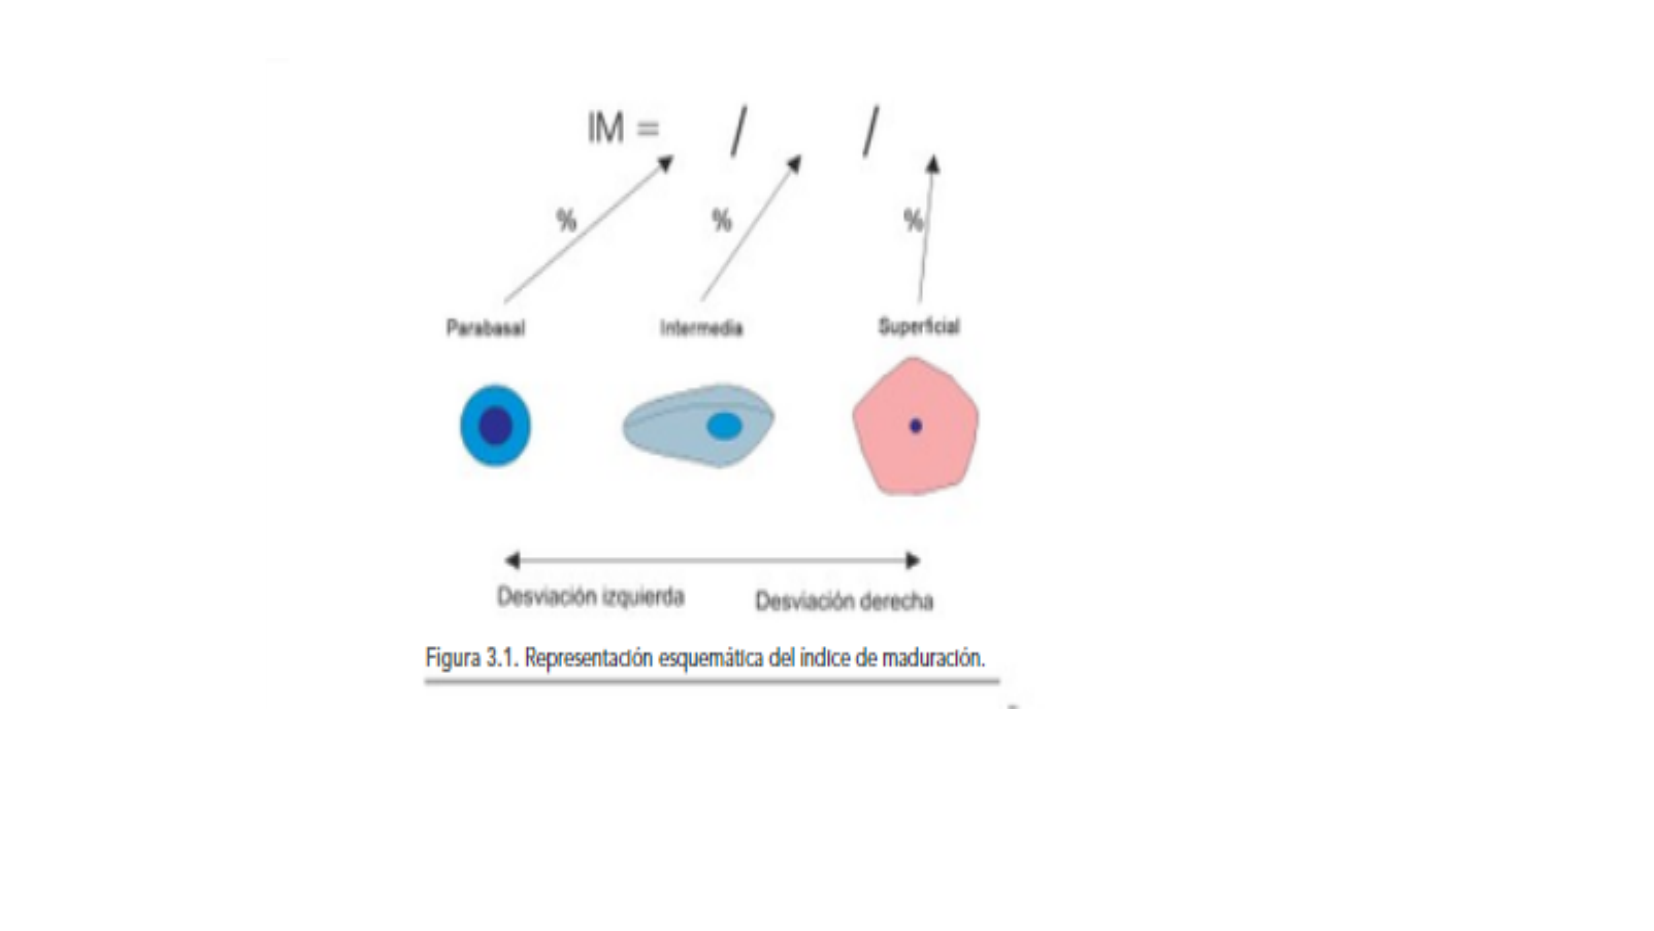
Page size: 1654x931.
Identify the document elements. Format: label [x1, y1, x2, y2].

picture [265, 58, 1152, 709]
